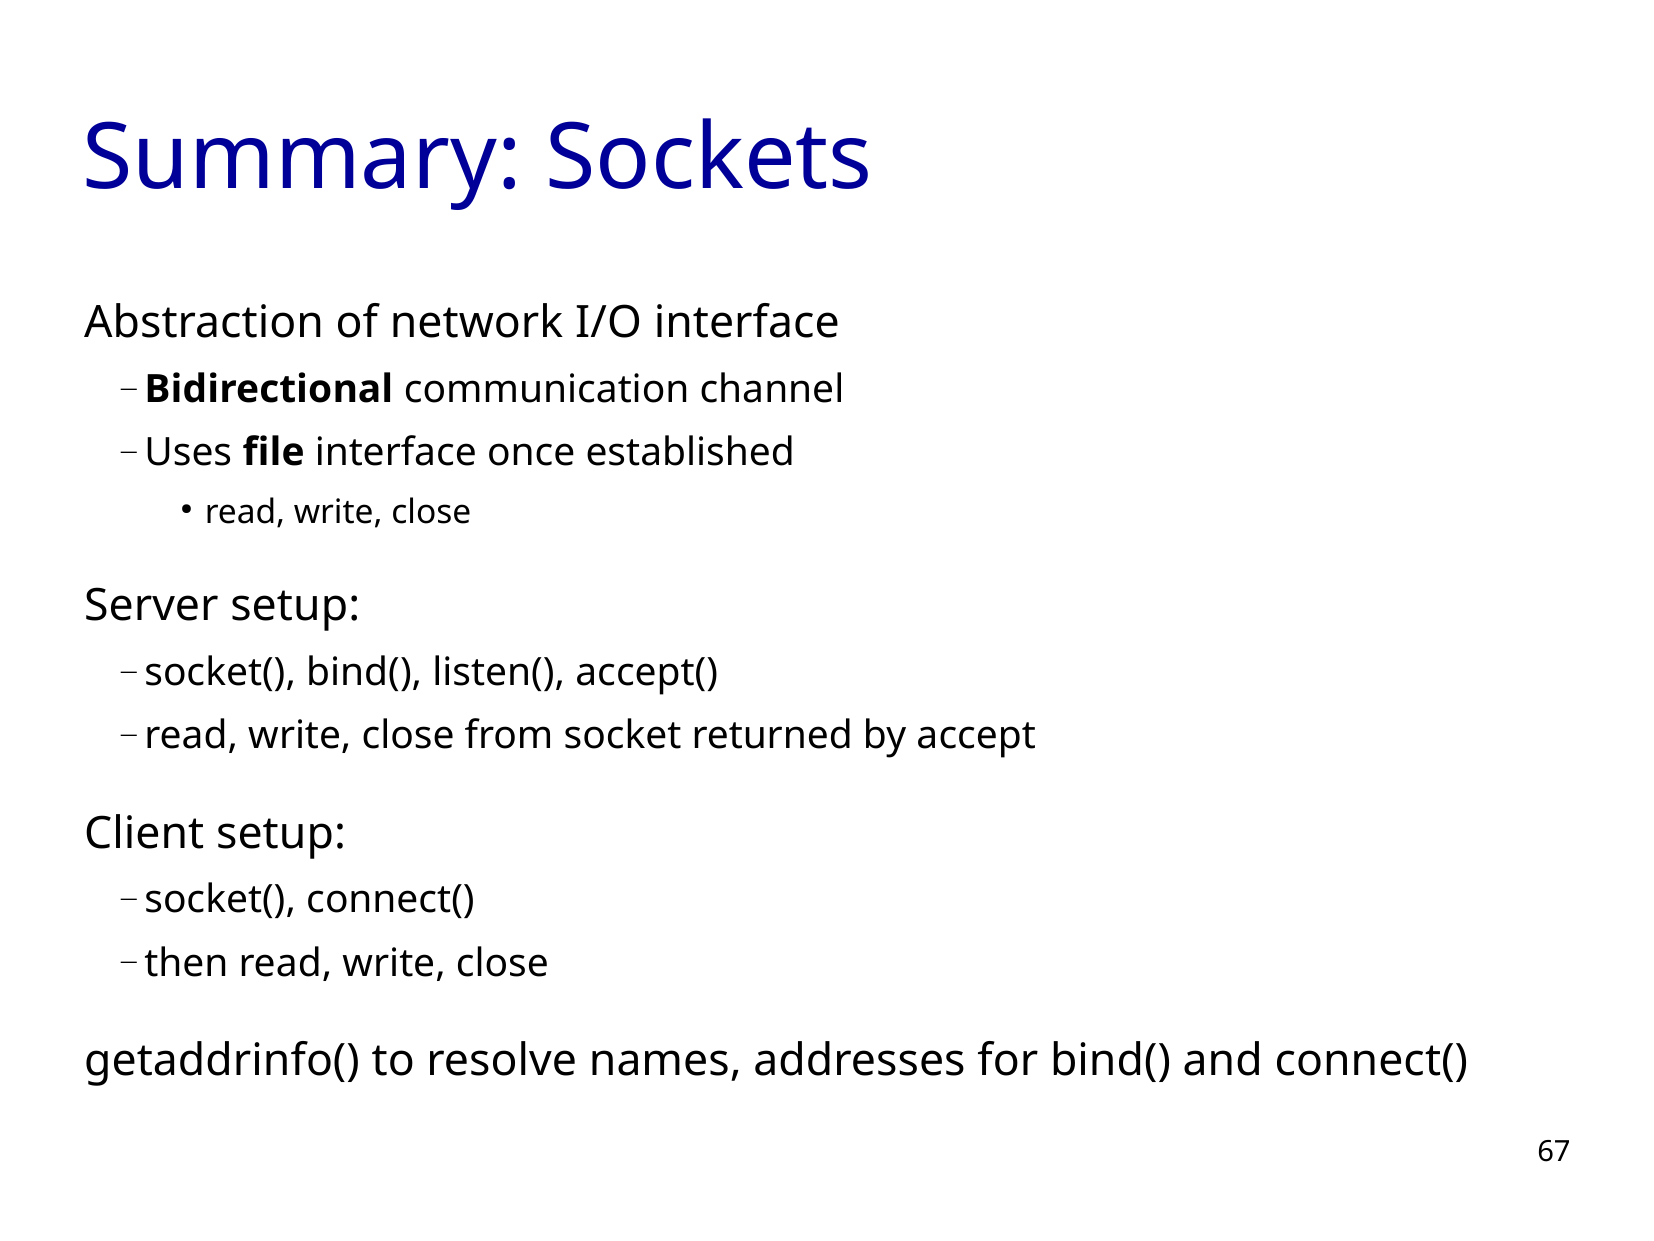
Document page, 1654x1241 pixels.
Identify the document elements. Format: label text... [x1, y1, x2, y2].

title Summary: Sockets [82, 49, 1571, 257]
list Abstraction of network I/O interface Bidirectional communication channel Uses file interface once established read, write, close Server setup: socket(), bind(), listen(), accept() read, write, close from socket returned by accept Client setup: socket(), connect() then read, write, close getaddrinfo() to resolve names, addresses for bind() and connect() [60, 290, 1571, 1096]
